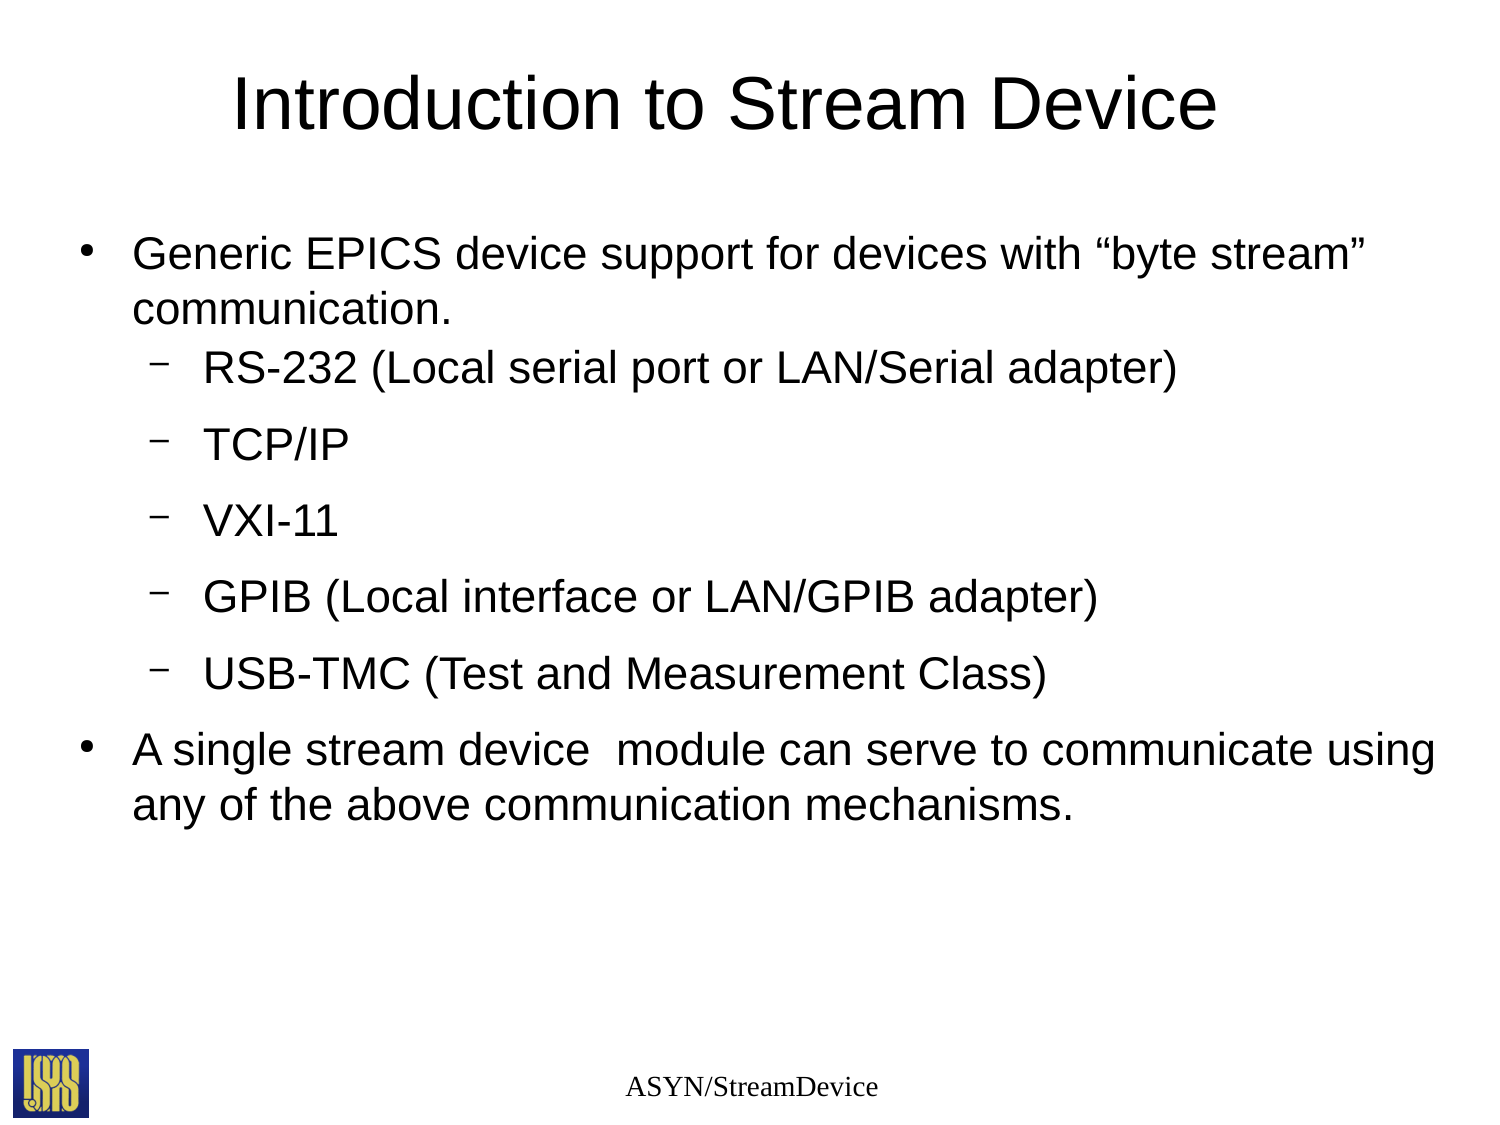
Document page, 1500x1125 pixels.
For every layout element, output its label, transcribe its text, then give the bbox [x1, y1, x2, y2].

picture [13, 1049, 89, 1118]
title Introduction to Stream Device [55, 54, 1361, 152]
list Generic EPICS device support for devices with “byte stream” communication. RS-232 (Local serial port or LAN/Serial adapter) TCP/IP VXI-11 GPIB (Local interface or LAN/GPIB adapter) USB-TMC (Test and Measurement Class) A single stream device module can serve to communicate using any of the above communication mechanisms. [46, 216, 1459, 850]
